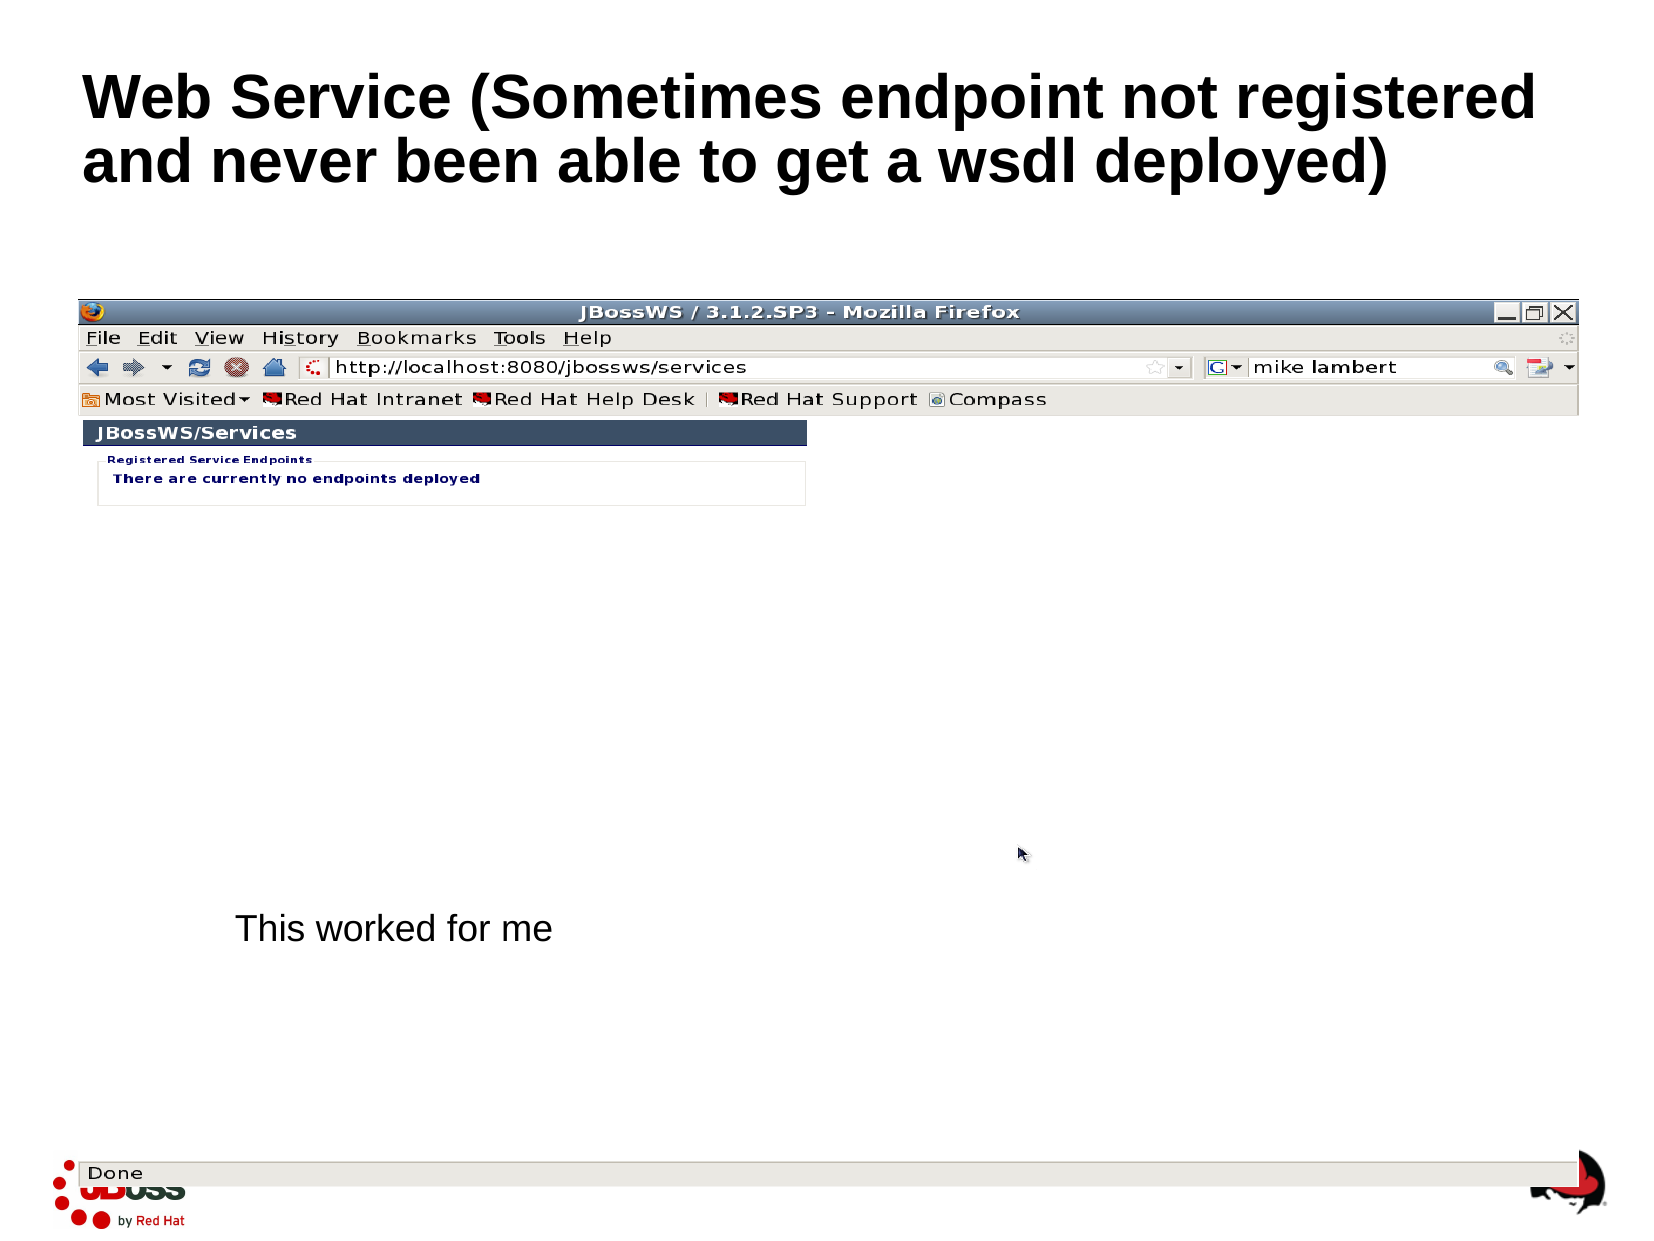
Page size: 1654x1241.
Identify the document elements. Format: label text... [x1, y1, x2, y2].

text_box This worked for me [220, 900, 569, 957]
title Web Service (Sometimes endpoint not registered and never been able to get a wsdl deployed) [82, 24, 1571, 238]
picture [53, 299, 1613, 1229]
